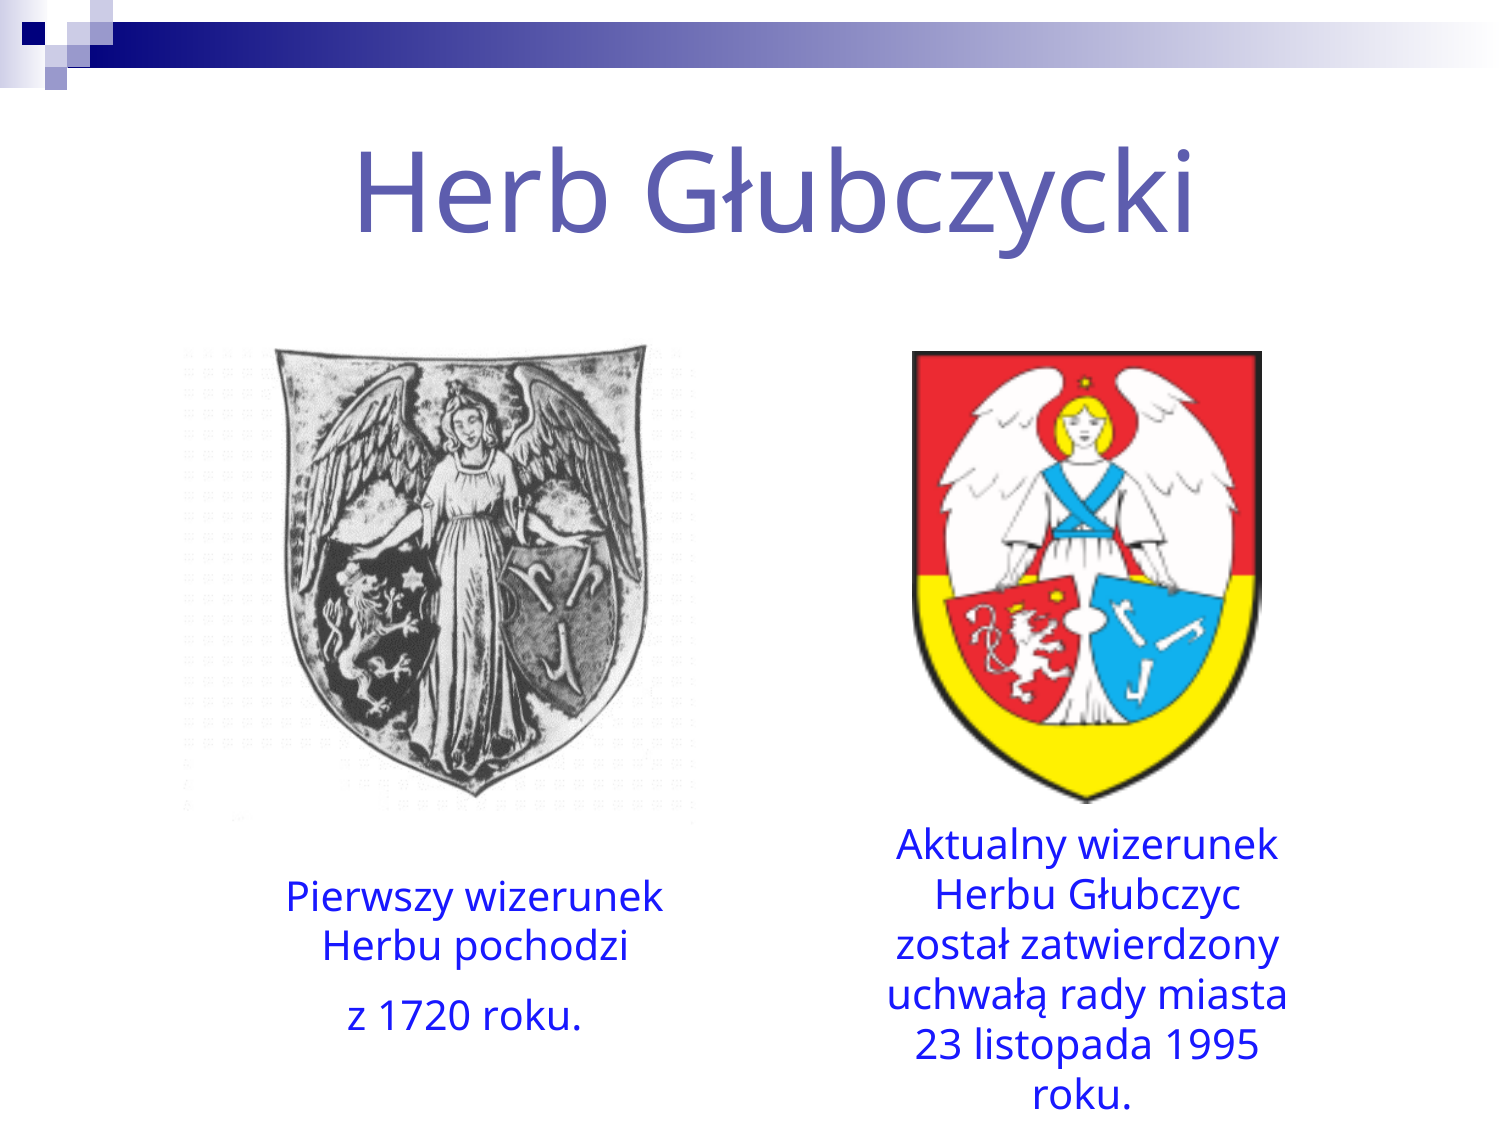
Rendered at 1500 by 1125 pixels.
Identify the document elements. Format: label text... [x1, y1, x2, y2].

picture [174, 338, 696, 826]
picture [912, 351, 1262, 804]
text_box Aktualny wizerunek Herbu Głubczyc został zatwierdzony uchwałą rady miasta 23 listopada 1995 roku. [862, 809, 1313, 1125]
list Pierwszy wizerunek Herbu pochodzi z 1720 roku. [150, 862, 700, 1051]
title Herb Głubczycki [75, 75, 1426, 300]
